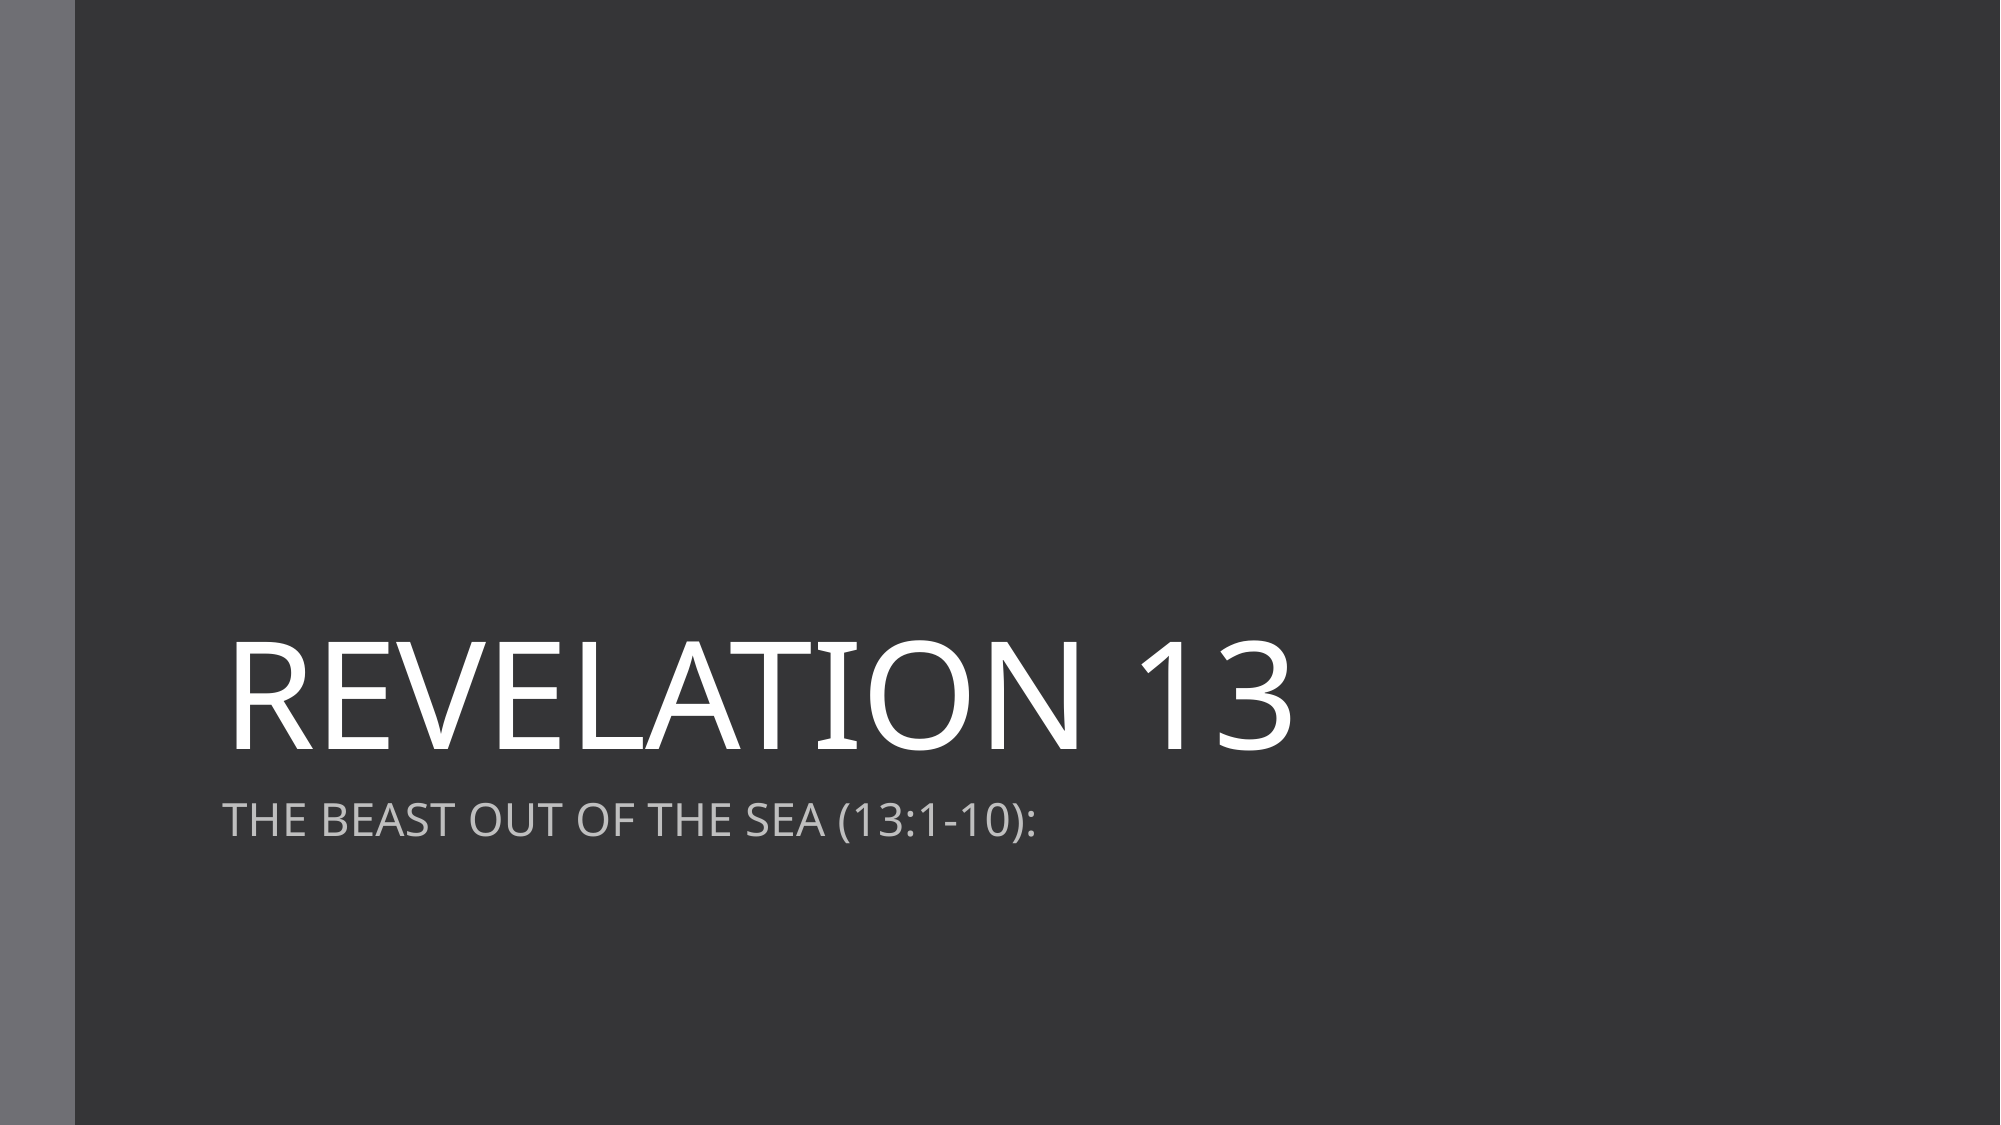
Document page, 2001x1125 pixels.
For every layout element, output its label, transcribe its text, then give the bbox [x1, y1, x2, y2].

subtitle THE BEAST OUT OF THE SEA (13:1-10): [206, 787, 1752, 1066]
title REVELATION 13 [206, 124, 1752, 787]
